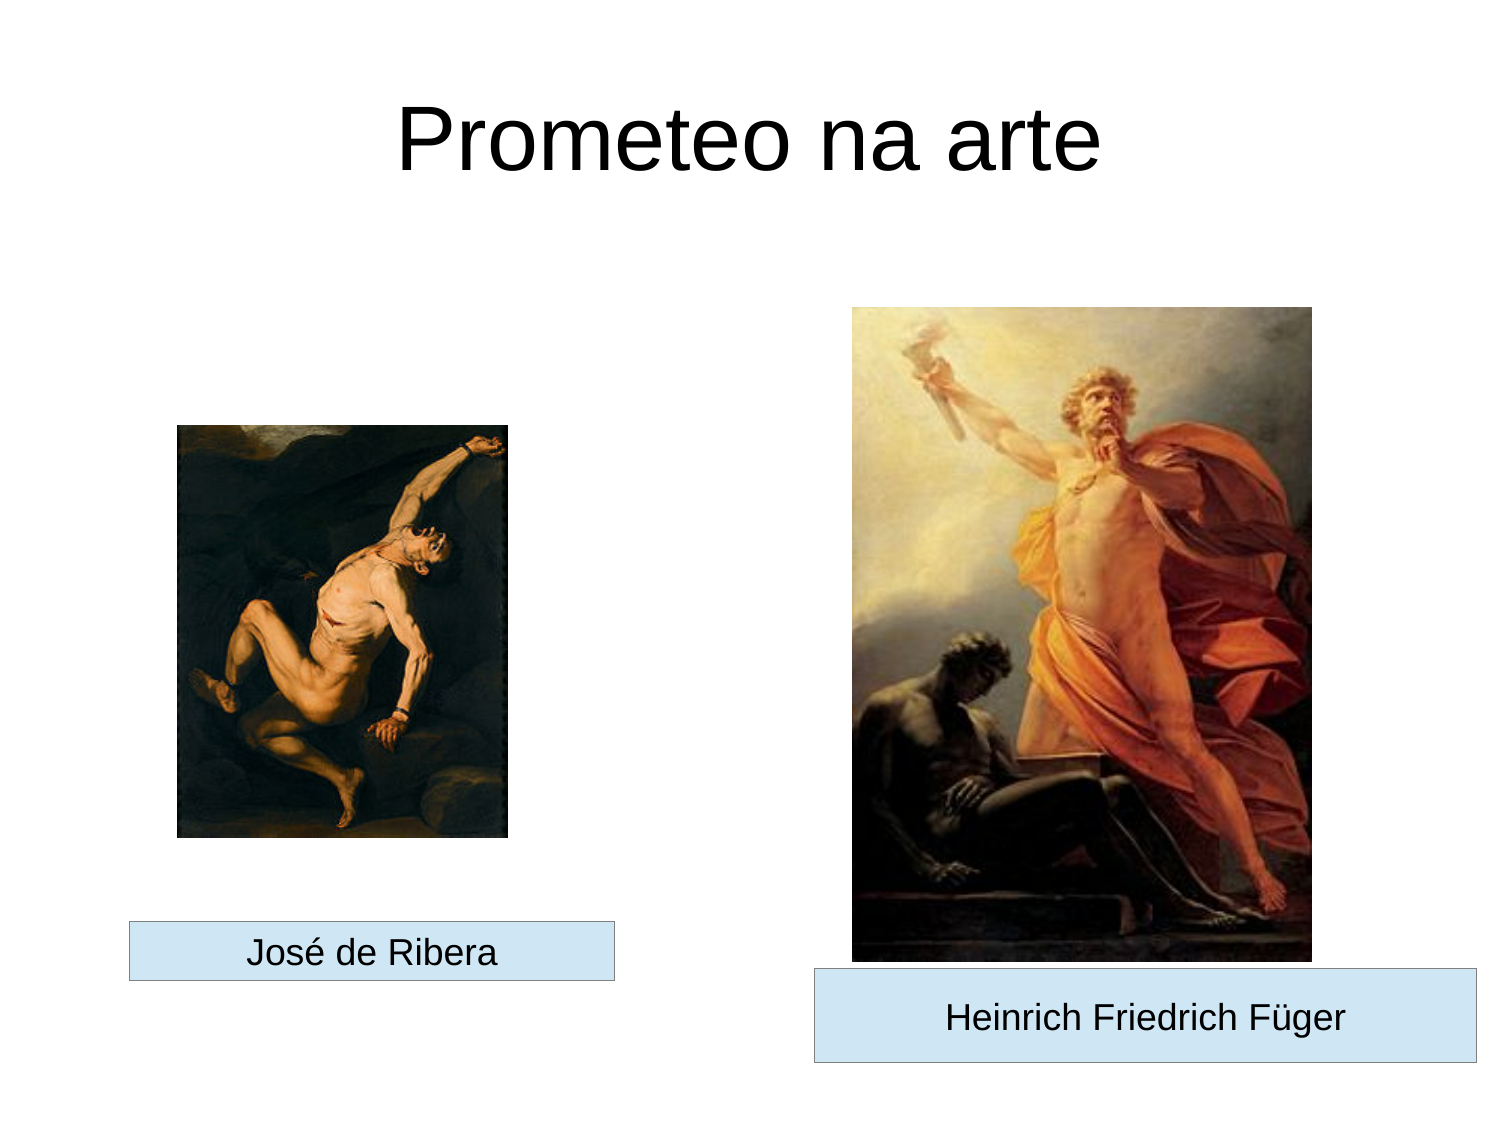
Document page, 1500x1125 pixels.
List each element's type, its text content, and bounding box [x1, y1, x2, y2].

picture [852, 307, 1312, 962]
text_box José de Ribera [129, 921, 615, 981]
picture [177, 425, 508, 838]
text_box Heinrich Friedrich Füger [814, 968, 1477, 1063]
title Prometeo na arte [75, 20, 1426, 257]
chart [766, 262, 1426, 1006]
